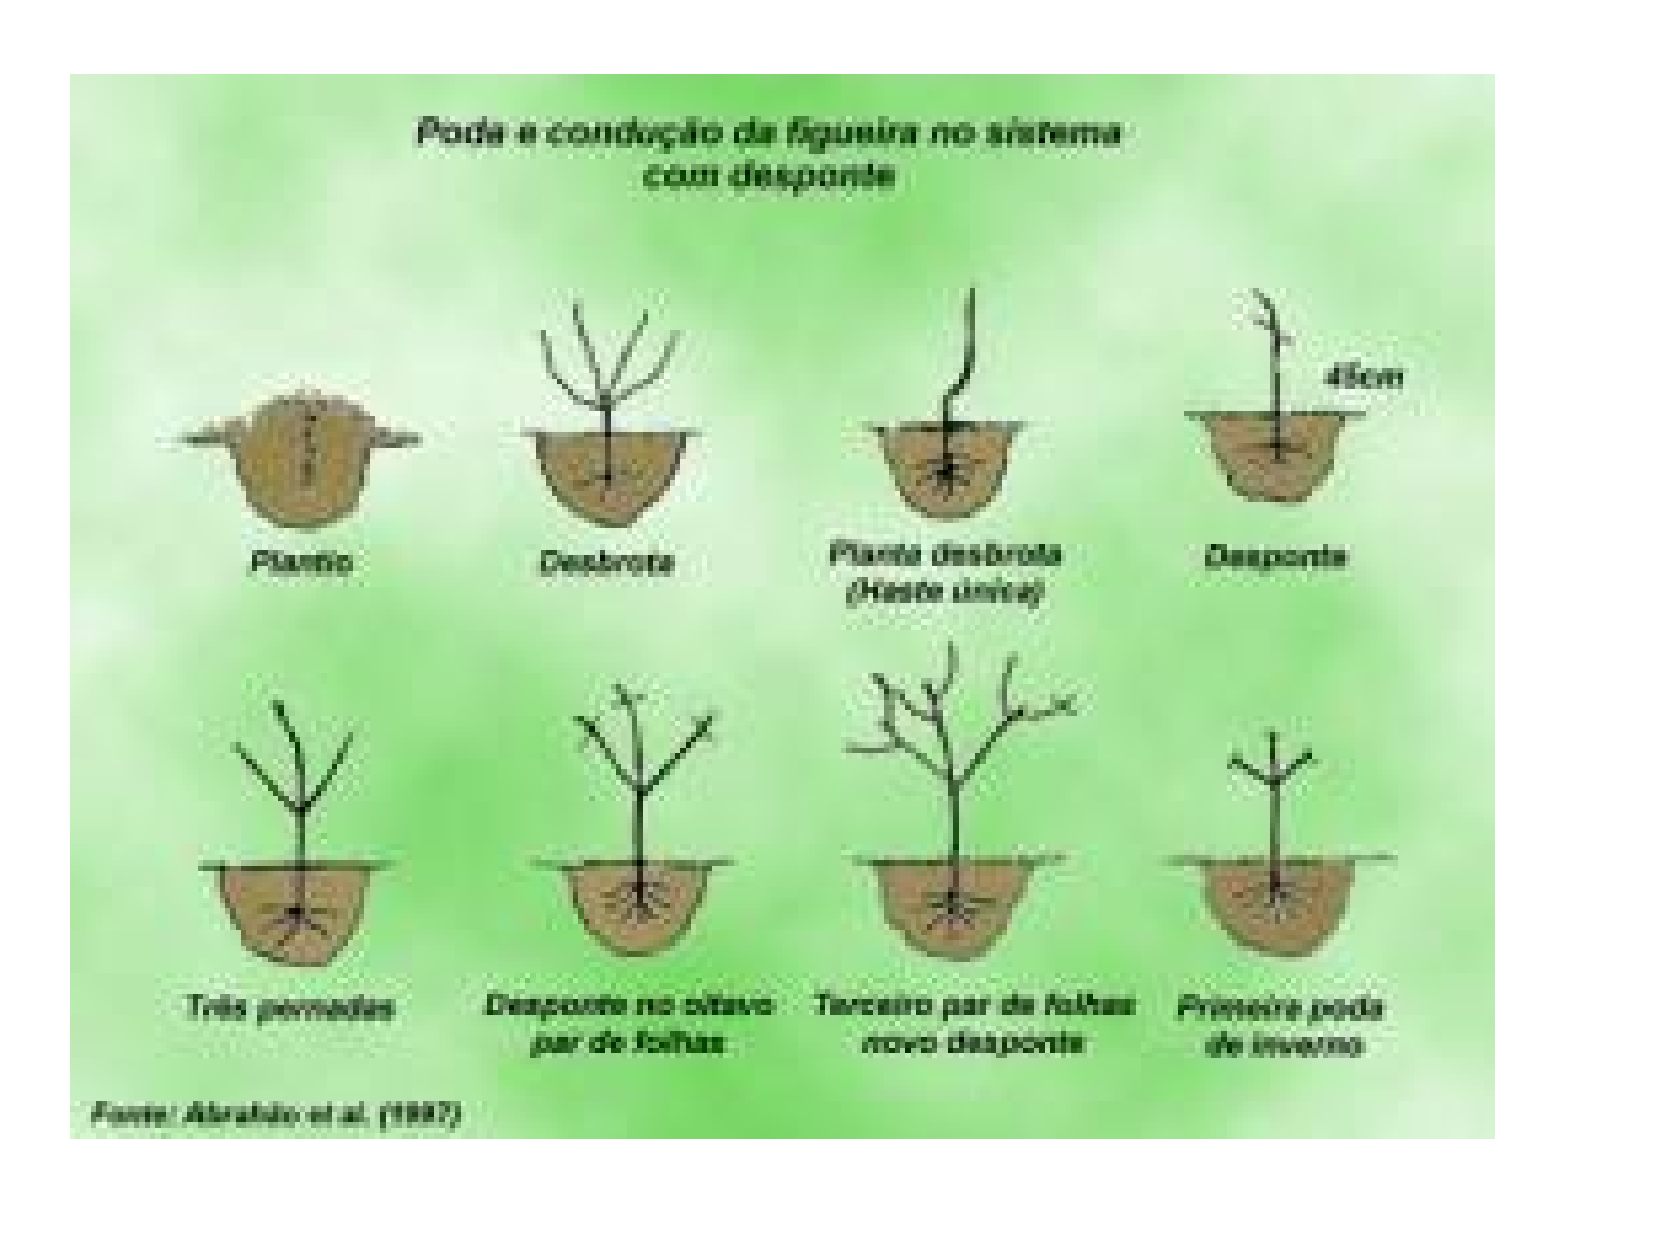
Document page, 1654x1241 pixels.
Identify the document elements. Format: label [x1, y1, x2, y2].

picture [70, 74, 1495, 1139]
